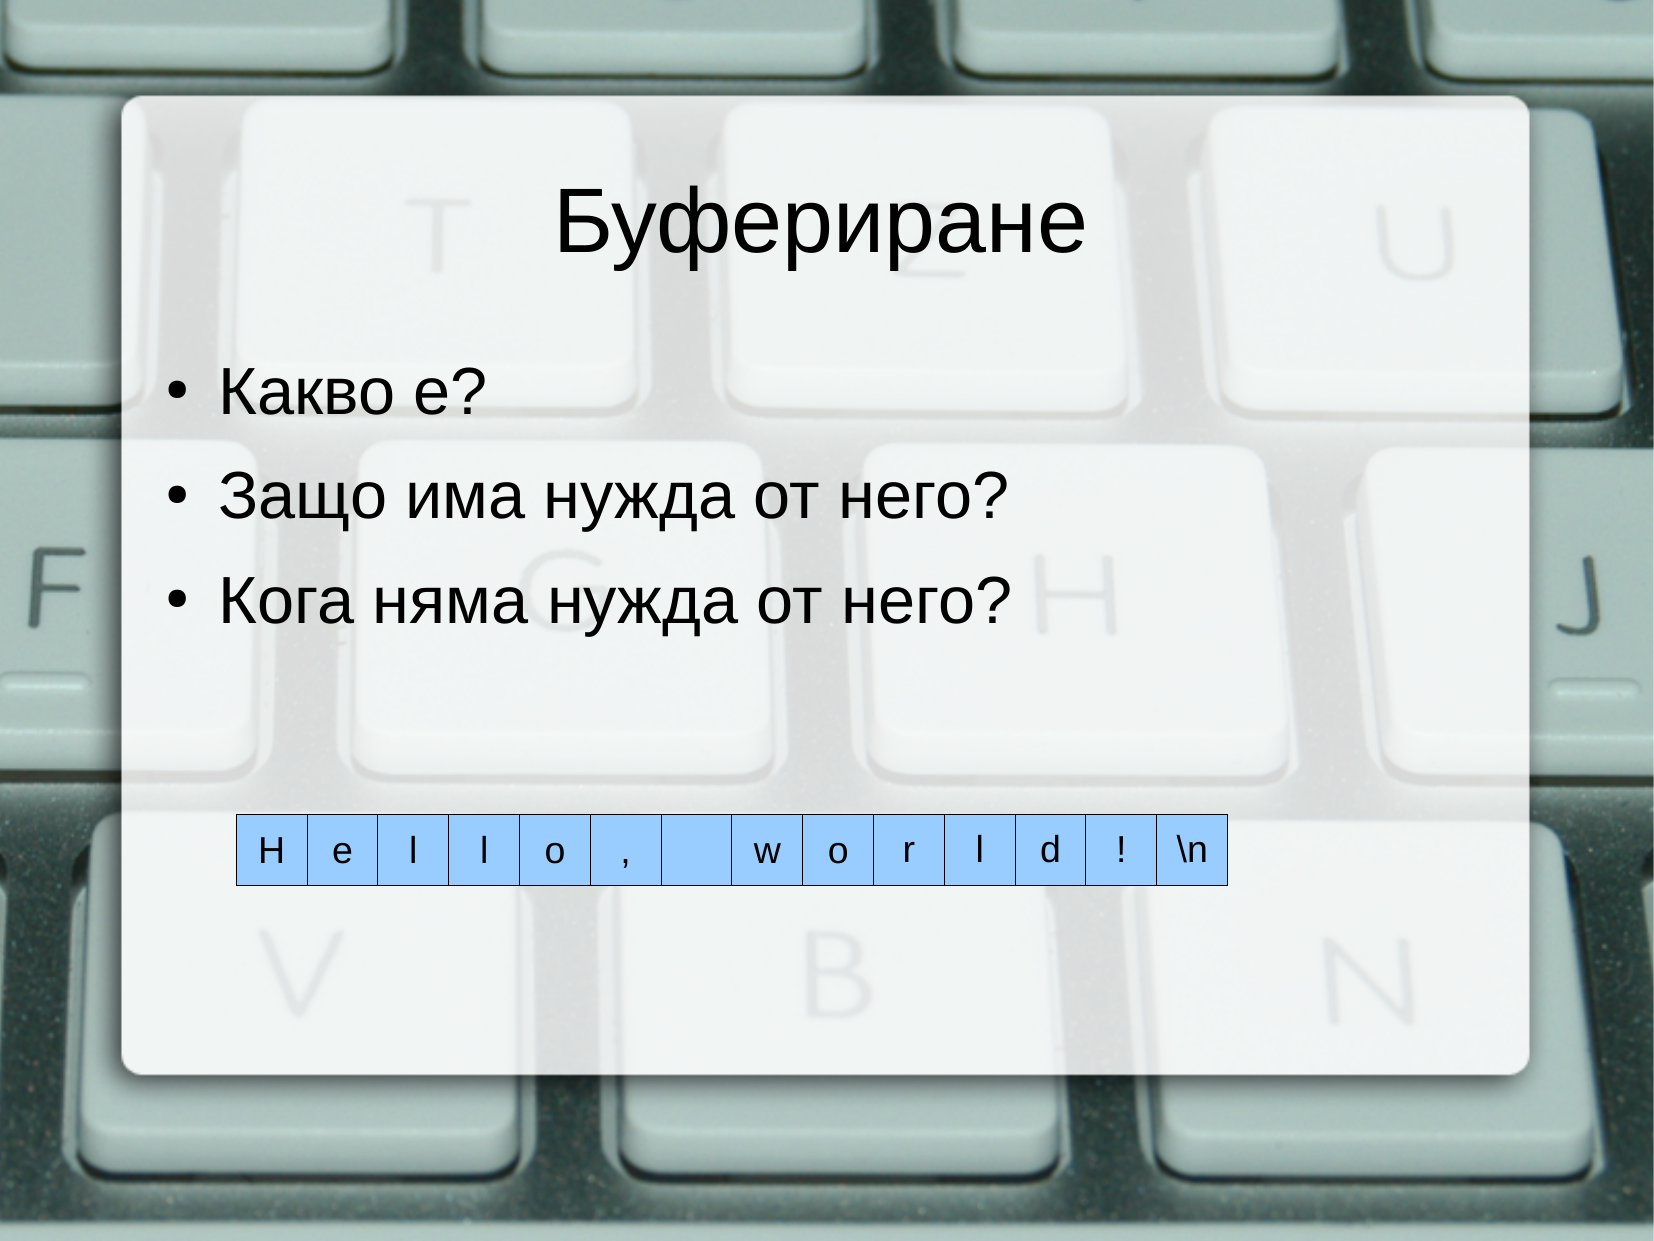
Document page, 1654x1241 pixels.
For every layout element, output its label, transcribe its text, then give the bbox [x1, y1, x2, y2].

text_box l [448, 814, 519, 886]
text_box d [1015, 814, 1085, 886]
text_box w [731, 814, 802, 886]
text_box o [802, 814, 873, 886]
text_box l [944, 814, 1015, 886]
text_box [661, 814, 731, 886]
text_box , [590, 814, 661, 886]
text_box \n [1156, 814, 1228, 886]
picture [0, 0, 1654, 1241]
title Буфериране [135, 117, 1506, 325]
text_box H [236, 814, 307, 886]
text_box e [307, 814, 377, 886]
text_box ! [1085, 814, 1156, 886]
text_box r [873, 814, 944, 886]
text_box l [377, 814, 448, 886]
list Какво е? Защо има нужда от него? Кога няма нужда от него? [147, 354, 1506, 1074]
text_box o [519, 814, 590, 886]
